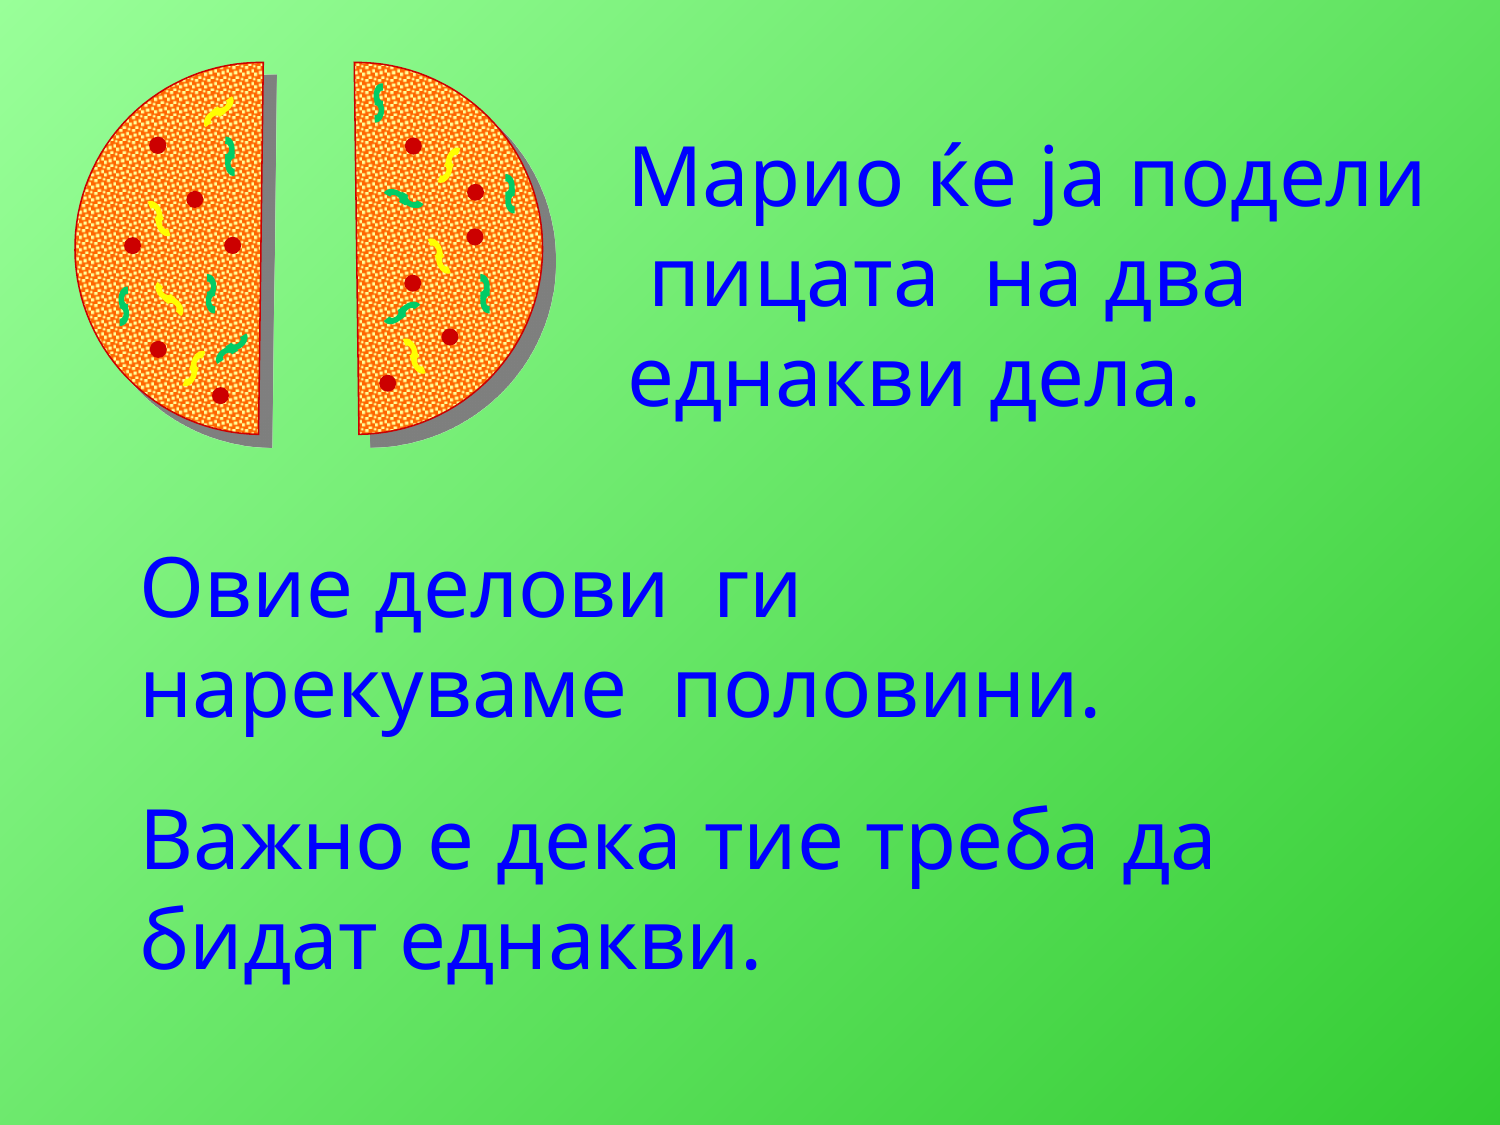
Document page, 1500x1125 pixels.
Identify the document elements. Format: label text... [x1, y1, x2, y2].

text_box Овие делови ги нарекуваме половини. Важно е дека тие треба да бидат еднакви. [124, 526, 1288, 994]
text_box [75, 62, 264, 435]
text_box [354, 62, 543, 435]
title Марио ќе ја подели пицата на два еднакви дела. [612, 64, 1463, 481]
